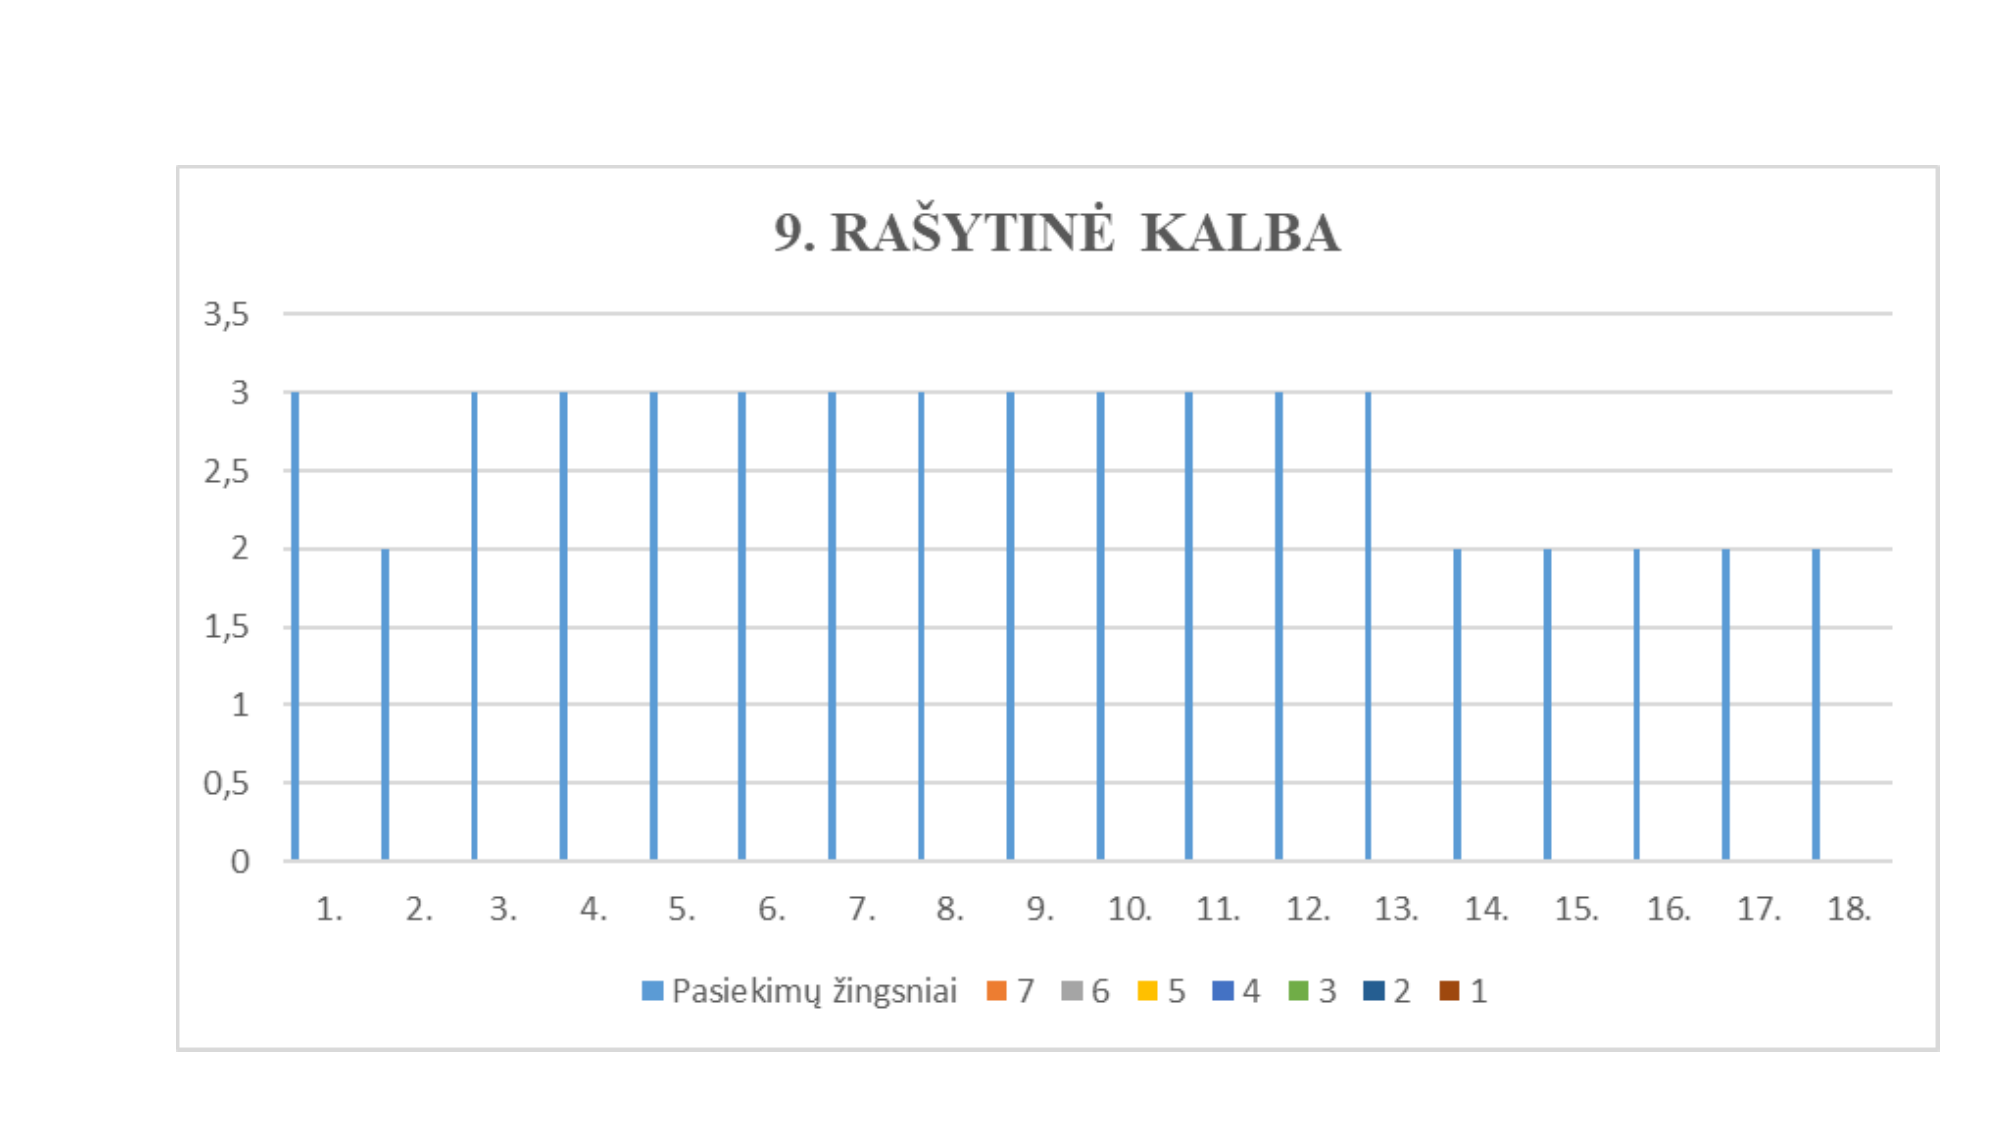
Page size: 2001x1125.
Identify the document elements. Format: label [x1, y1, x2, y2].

picture [176, 165, 1940, 1052]
